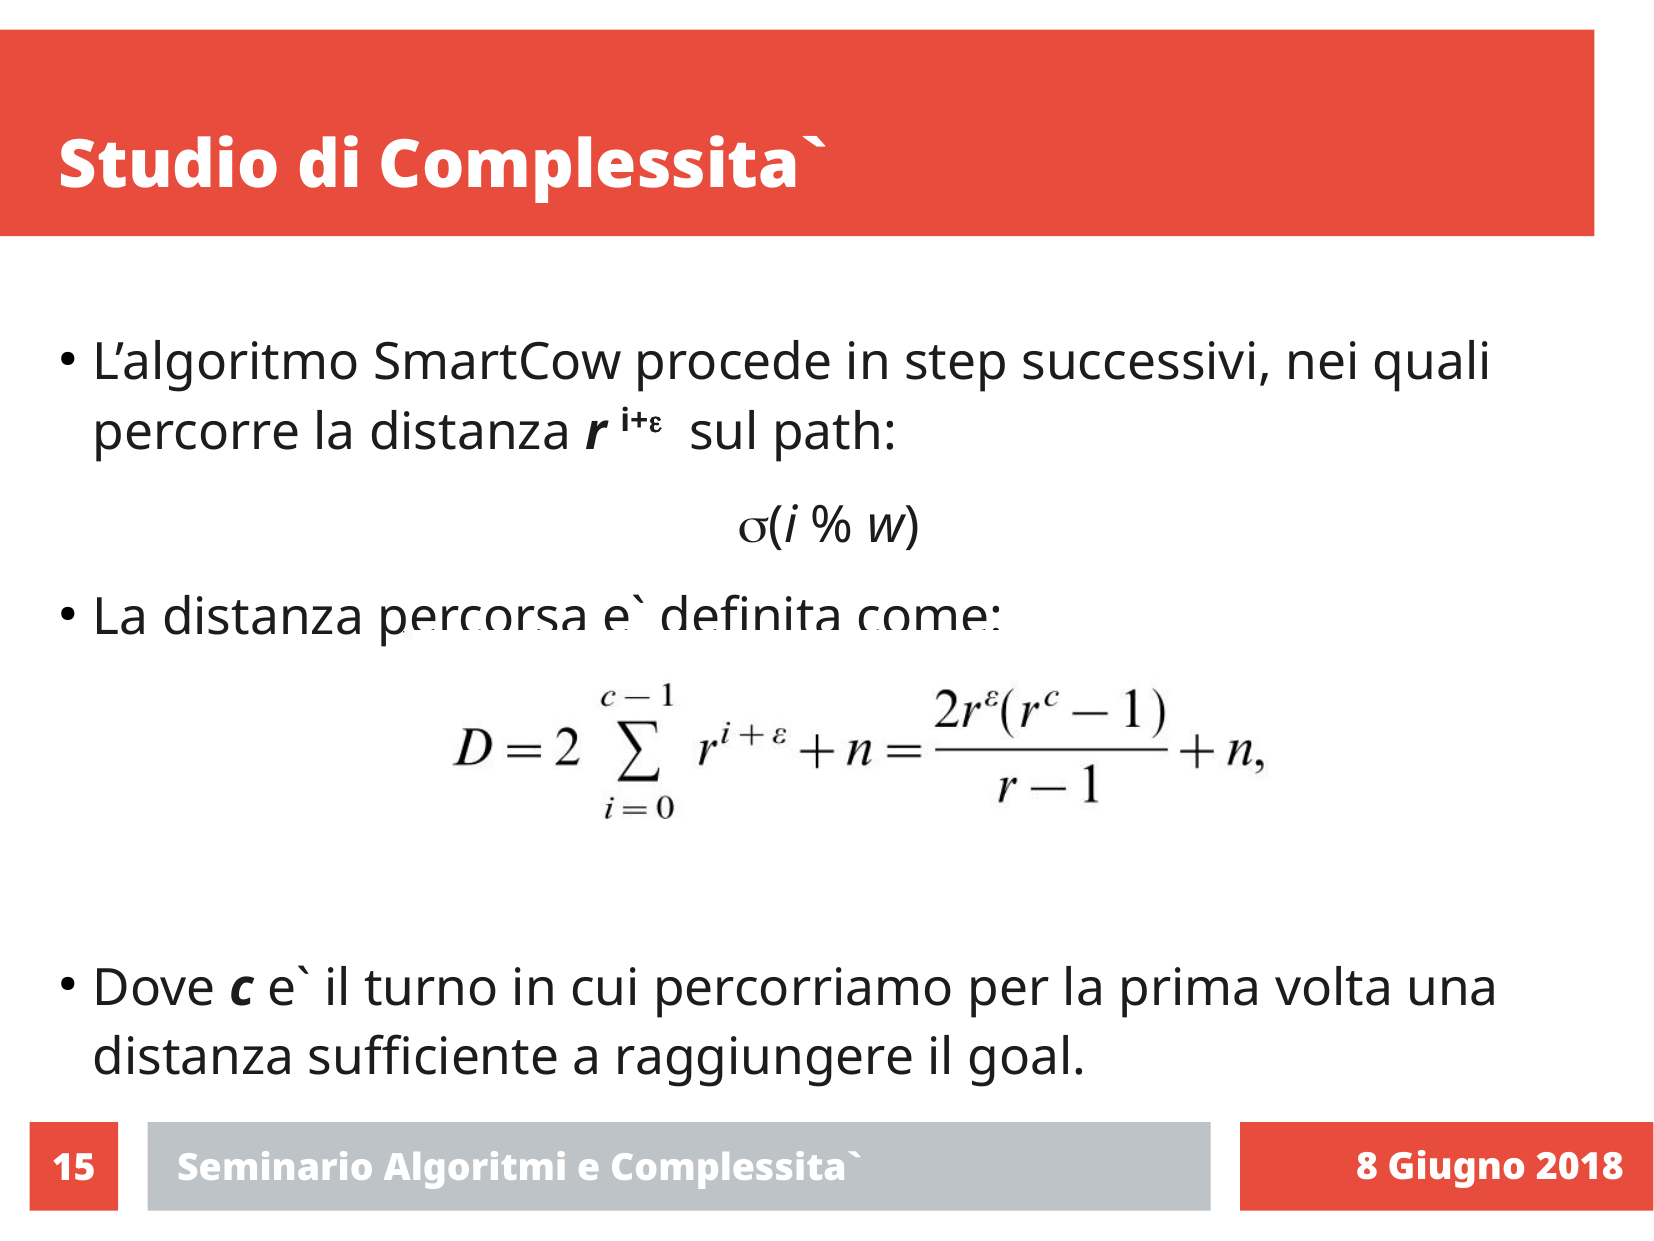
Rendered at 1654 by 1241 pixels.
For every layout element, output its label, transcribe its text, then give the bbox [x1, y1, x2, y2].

title Studio di Complessita` [59, 59, 1595, 207]
picture [403, 630, 1306, 871]
list L’algoritmo SmartCow procede in step successivi, nei quali percorre la distanza r i+ε sul path: σ(i % w) La distanza percorsa e` definita come: Dove c e` il turno in cui percorriamo per la prima volta una distanza sufficiente a raggiungere il goal. [59, 324, 1565, 1093]
